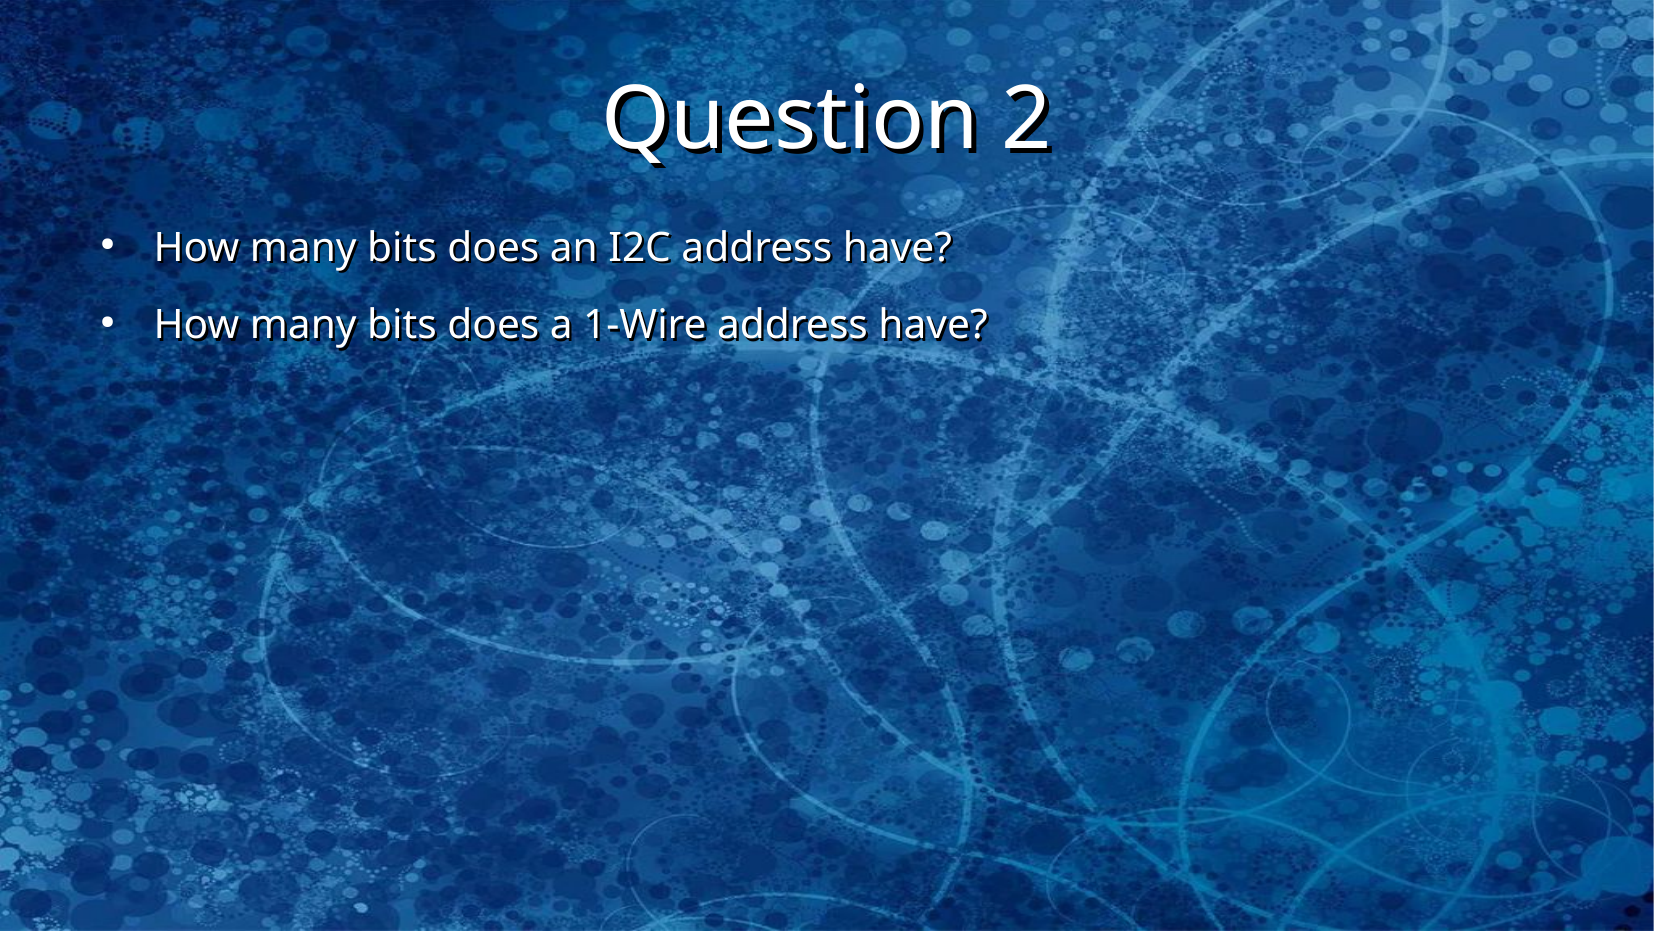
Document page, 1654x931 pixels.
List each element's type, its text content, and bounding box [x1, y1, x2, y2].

picture [0, 0, 1654, 931]
list How many bits does an I2C address have? How many bits does a 1-Wire address have? [82, 217, 1571, 758]
title Question 2 [82, 37, 1571, 193]
